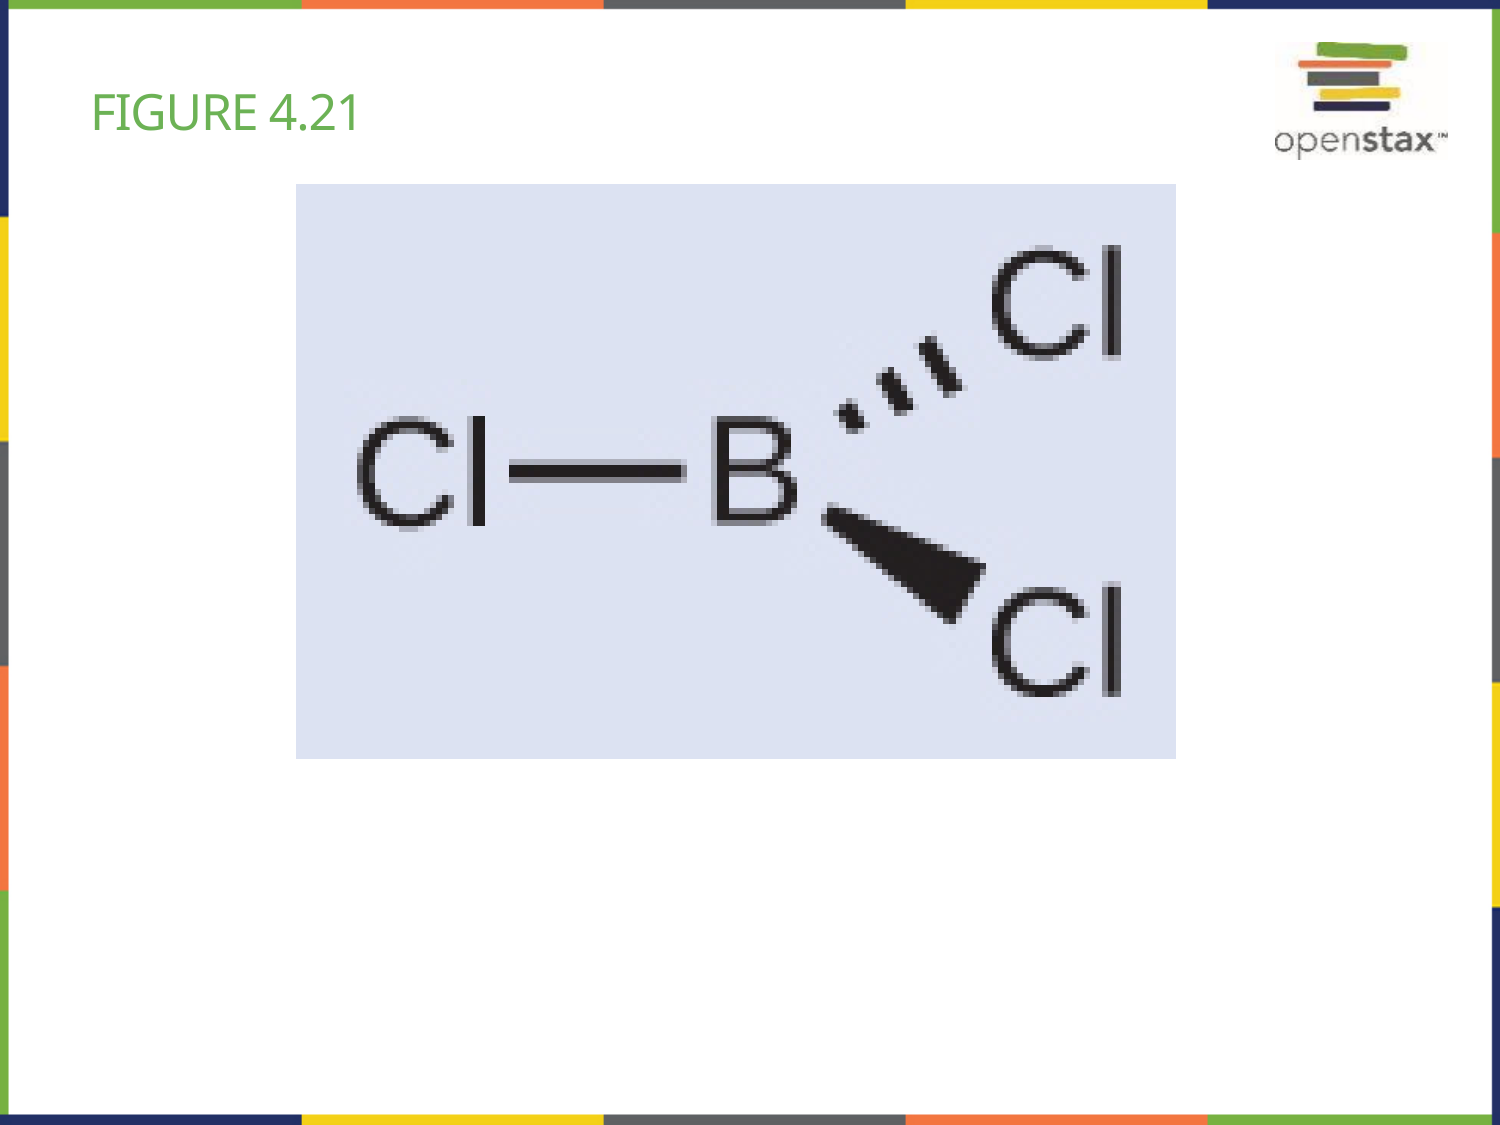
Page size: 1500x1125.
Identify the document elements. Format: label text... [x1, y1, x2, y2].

title Figure 4.21 [75, 39, 1398, 148]
picture [0, 0, 1500, 1125]
